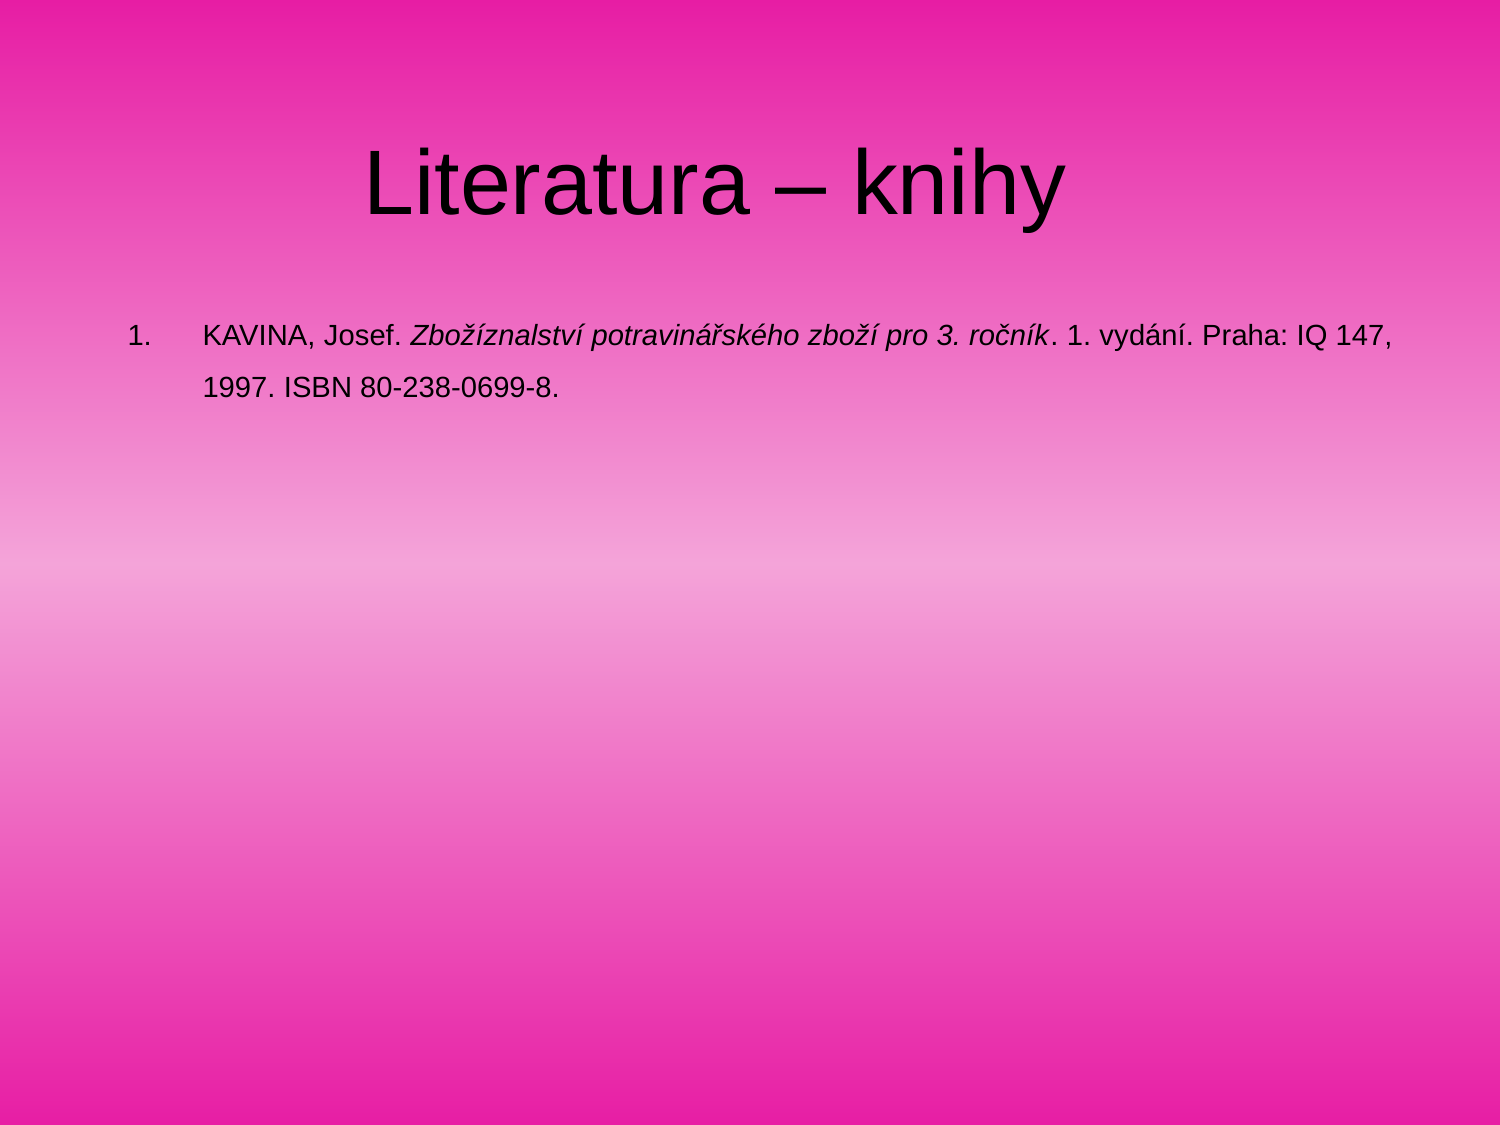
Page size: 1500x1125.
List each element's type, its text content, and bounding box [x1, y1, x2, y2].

list KAVINA, Josef. Zbožíznalství potravinářského zboží pro 3. ročník. 1. vydání. Praha: IQ 147, 1997. ISBN 80-238-0699-8. [112, 290, 1418, 1079]
title Literatura – knihy [88, 113, 1343, 243]
